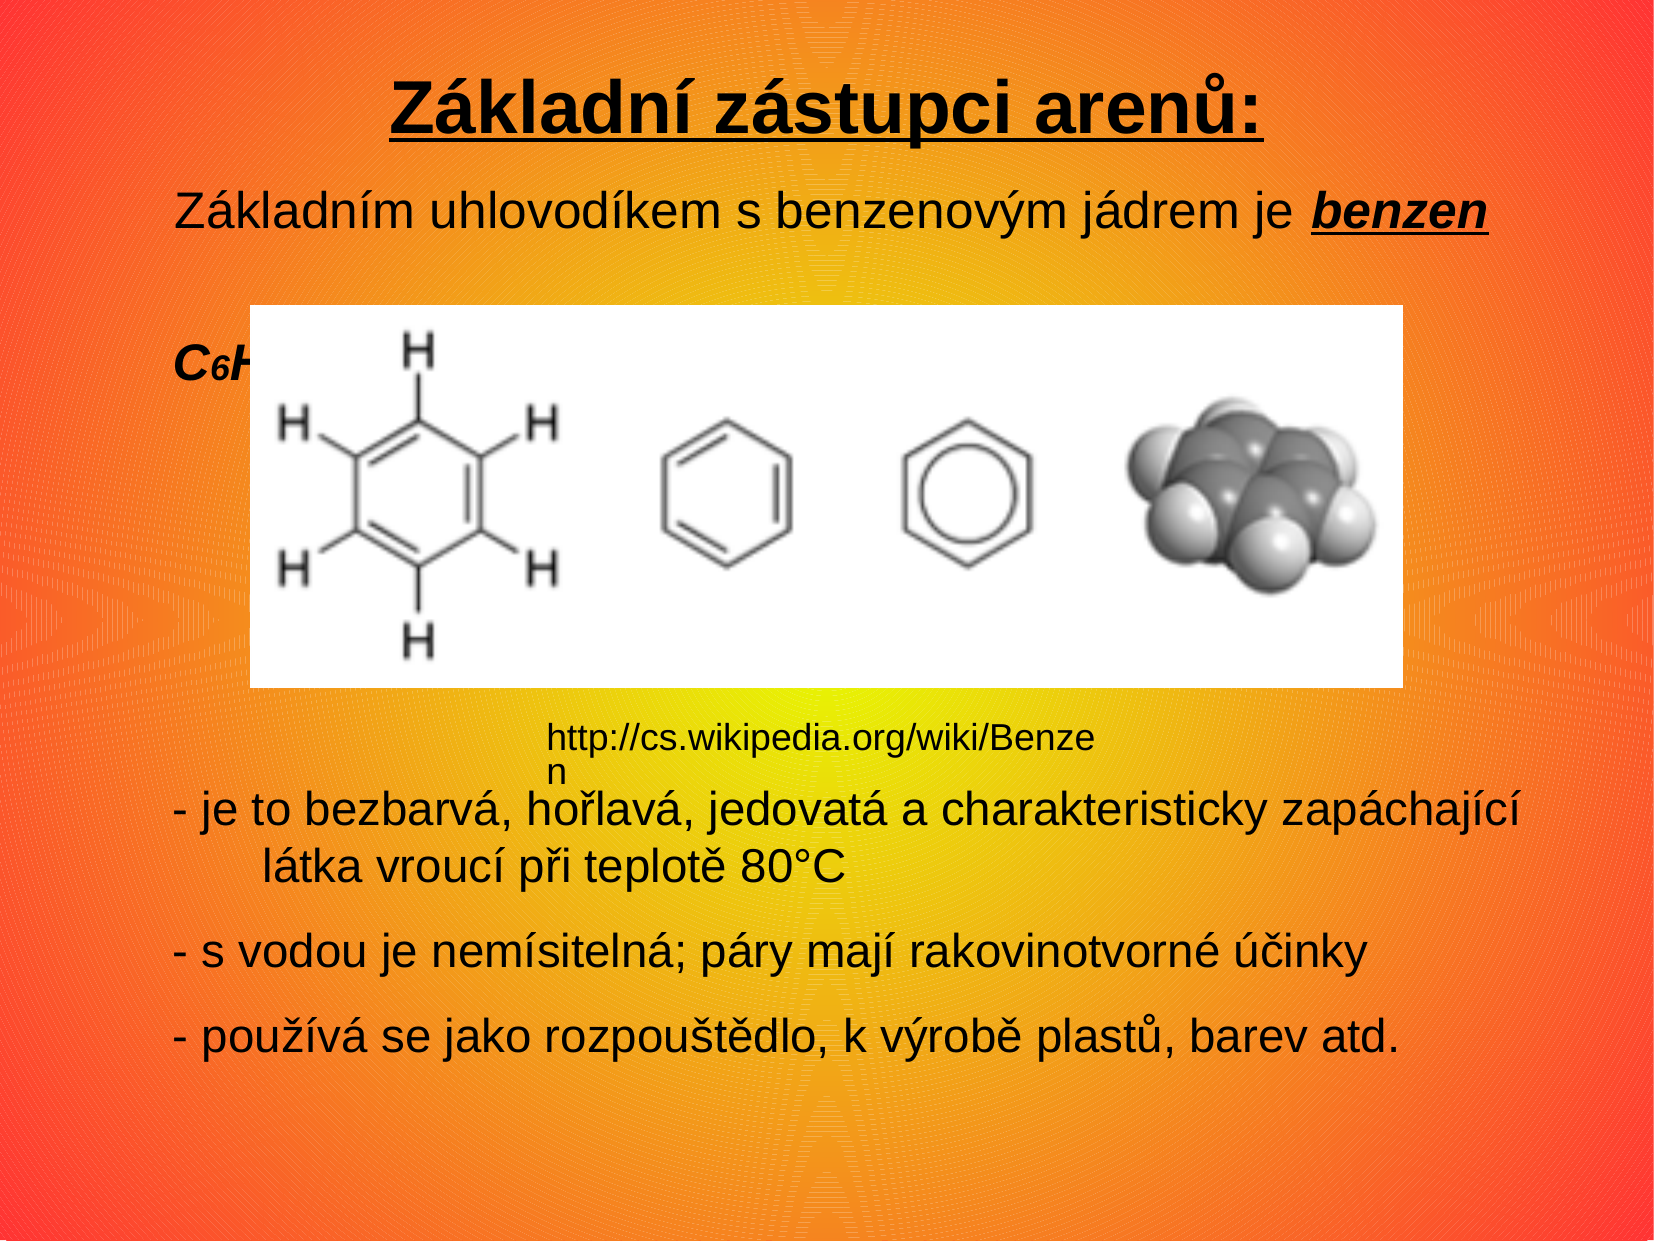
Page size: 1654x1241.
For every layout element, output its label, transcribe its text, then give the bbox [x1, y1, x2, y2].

text_box http://cs.wikipedia.org/wiki/Benzen [531, 708, 1130, 808]
picture [250, 305, 1403, 688]
title Základní zástupci arenů: [82, 0, 1571, 208]
list Základním uhlovodíkem s benzenovým jádrem je benzen C6H6 - je to bezbarvá, hořlavá, jedovatá a charakteristicky zapáchající látka vroucí při teplotě 80°C - s vodou je nemísitelná; páry mají rakovinotvorné účinky - používá se jako rozpouštědlo, k výrobě plastů, barev atd. [88, 177, 1577, 1062]
